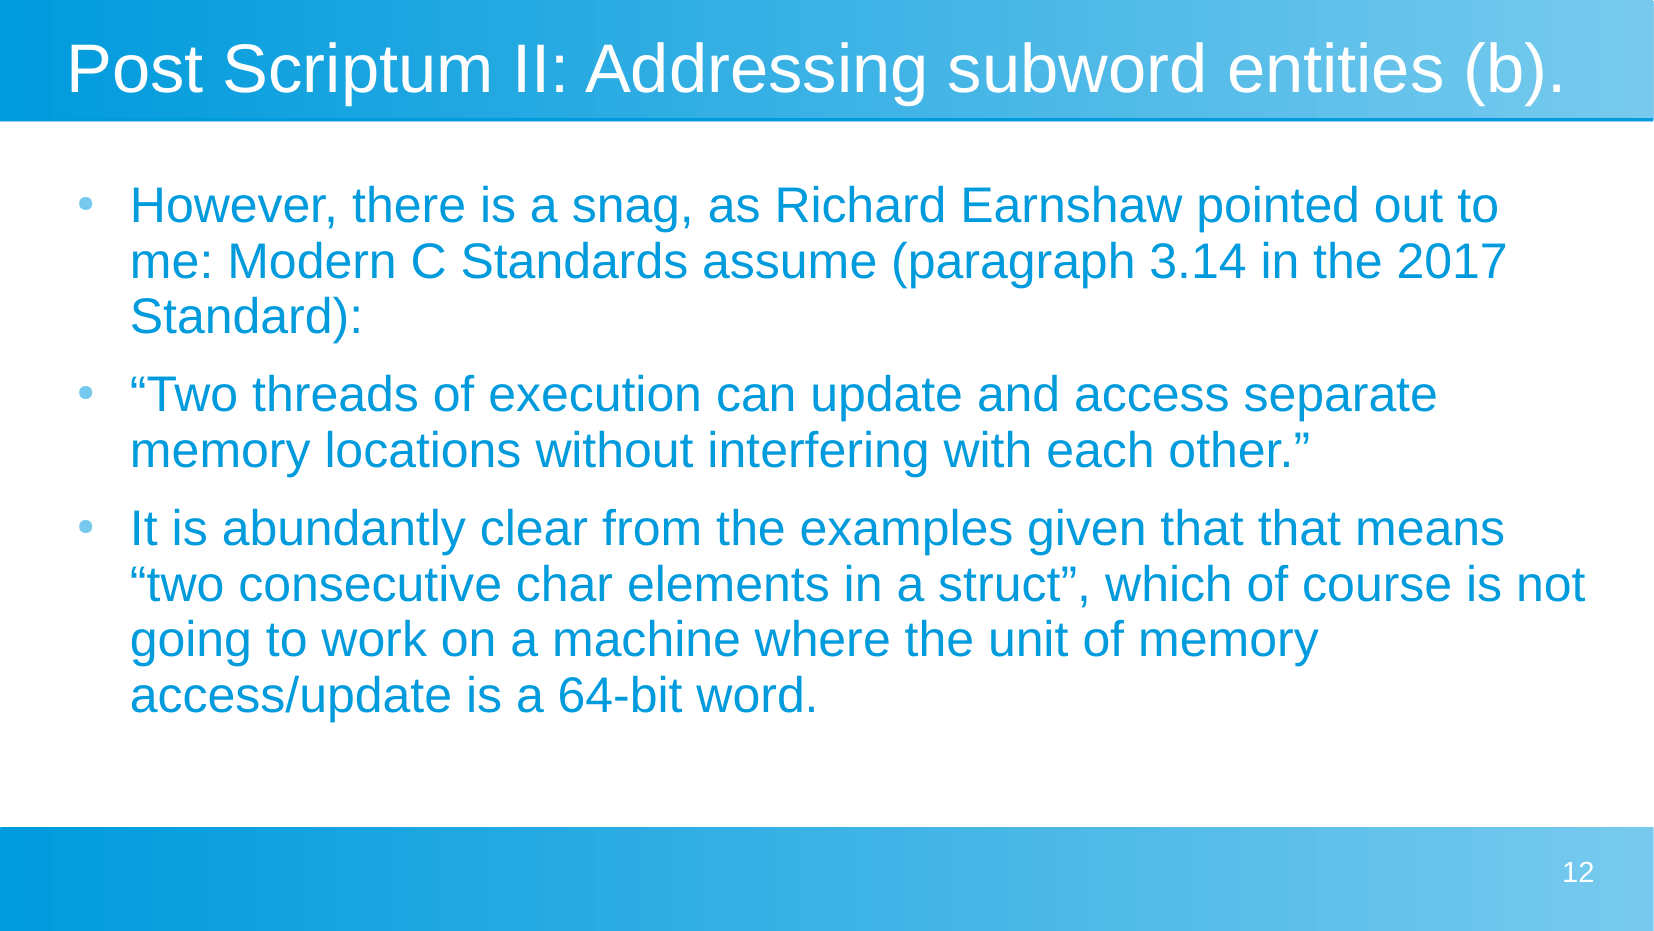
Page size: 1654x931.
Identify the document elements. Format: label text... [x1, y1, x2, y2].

list However, there is a snag, as Richard Earnshaw pointed out to me: Modern C Standards assume (paragraph 3.14 in the 2017 Standard): “Two threads of execution can update and access separate memory locations without interfering with each other.” It is abundantly clear from the examples given that that means “two consecutive char elements in a struct”, which of course is not going to work on a machine where the unit of memory access/update is a 64-bit word. [59, 177, 1595, 768]
title Post Scriptum II: Addressing subword entities (b). [59, 29, 1595, 108]
